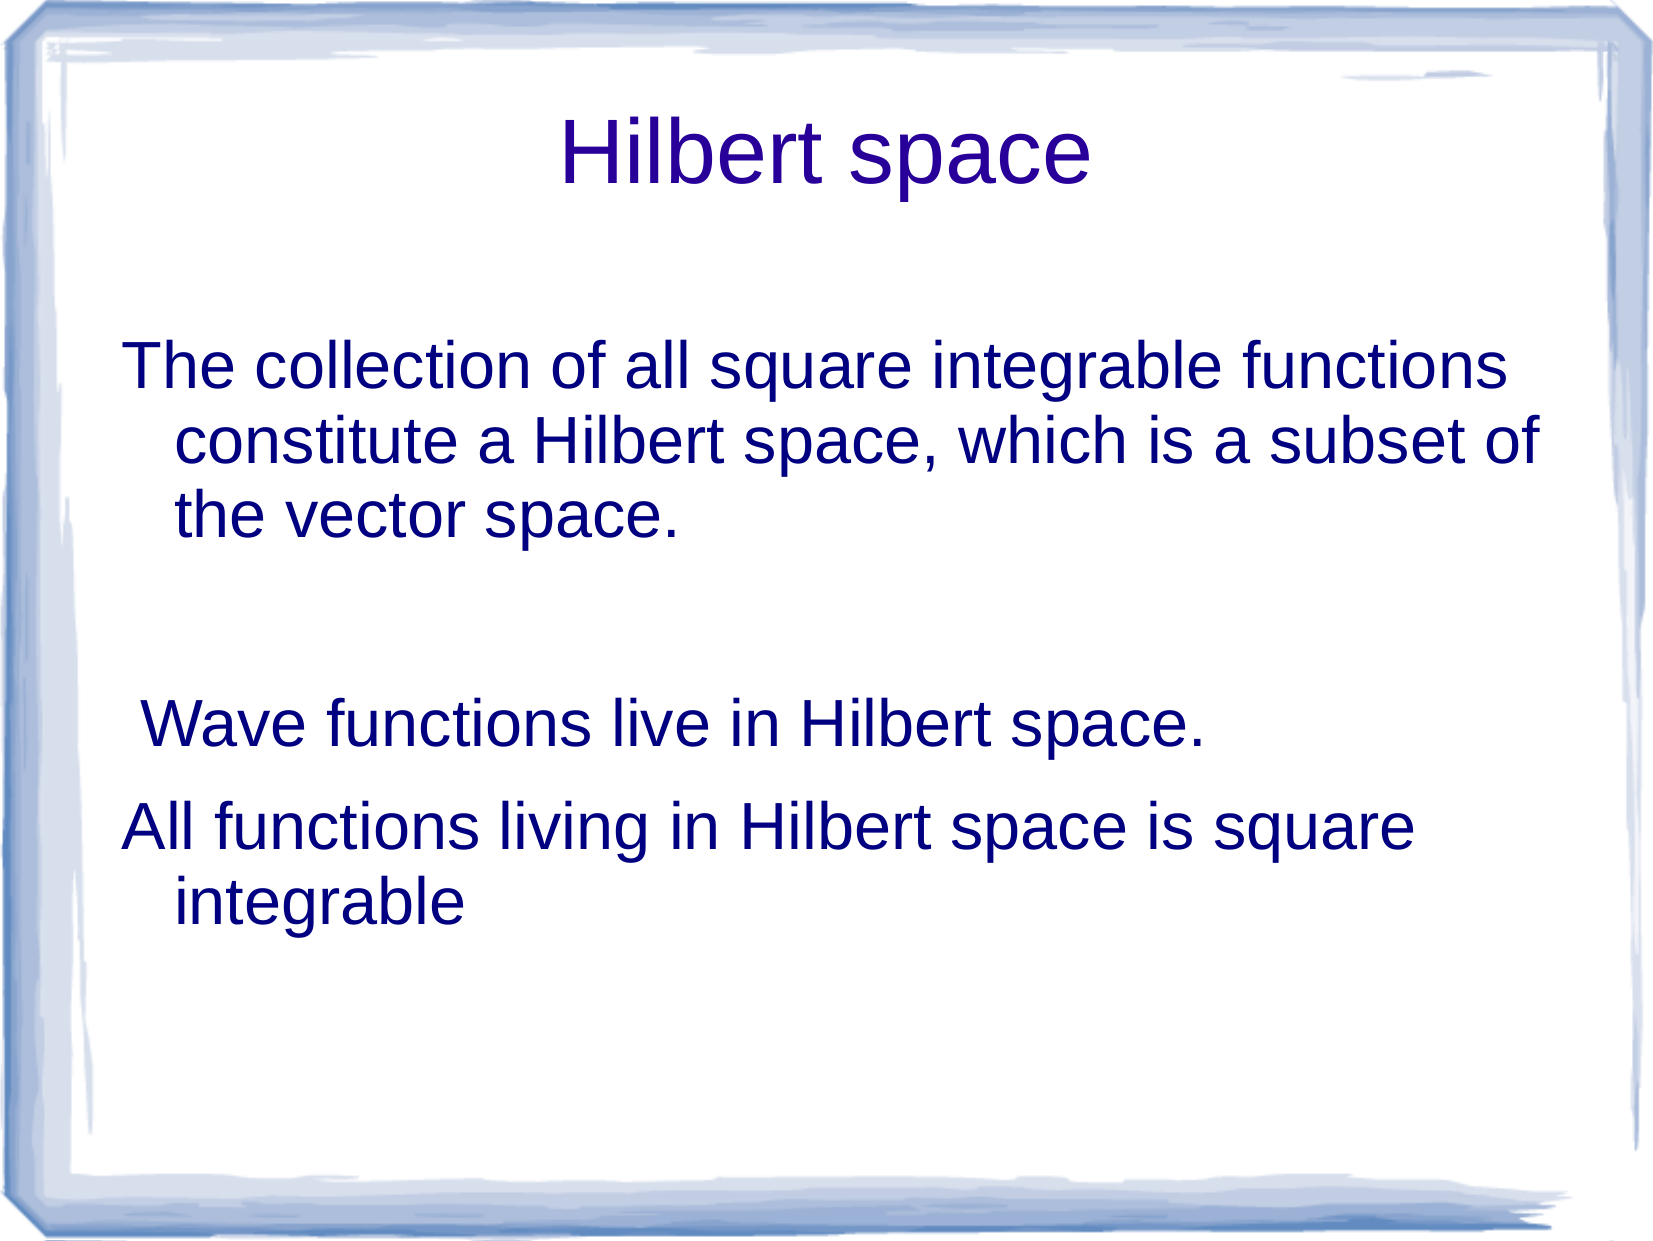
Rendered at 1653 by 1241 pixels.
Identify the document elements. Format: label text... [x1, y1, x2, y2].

picture [0, 0, 1653, 1241]
title Hilbert space [82, 49, 1571, 257]
list The collection of all square integrable functions constitute a Hilbert space, which is a subset of the vector space. Wave functions live in Hilbert space. All functions living in Hilbert space is square integrable [117, 324, 1571, 1147]
